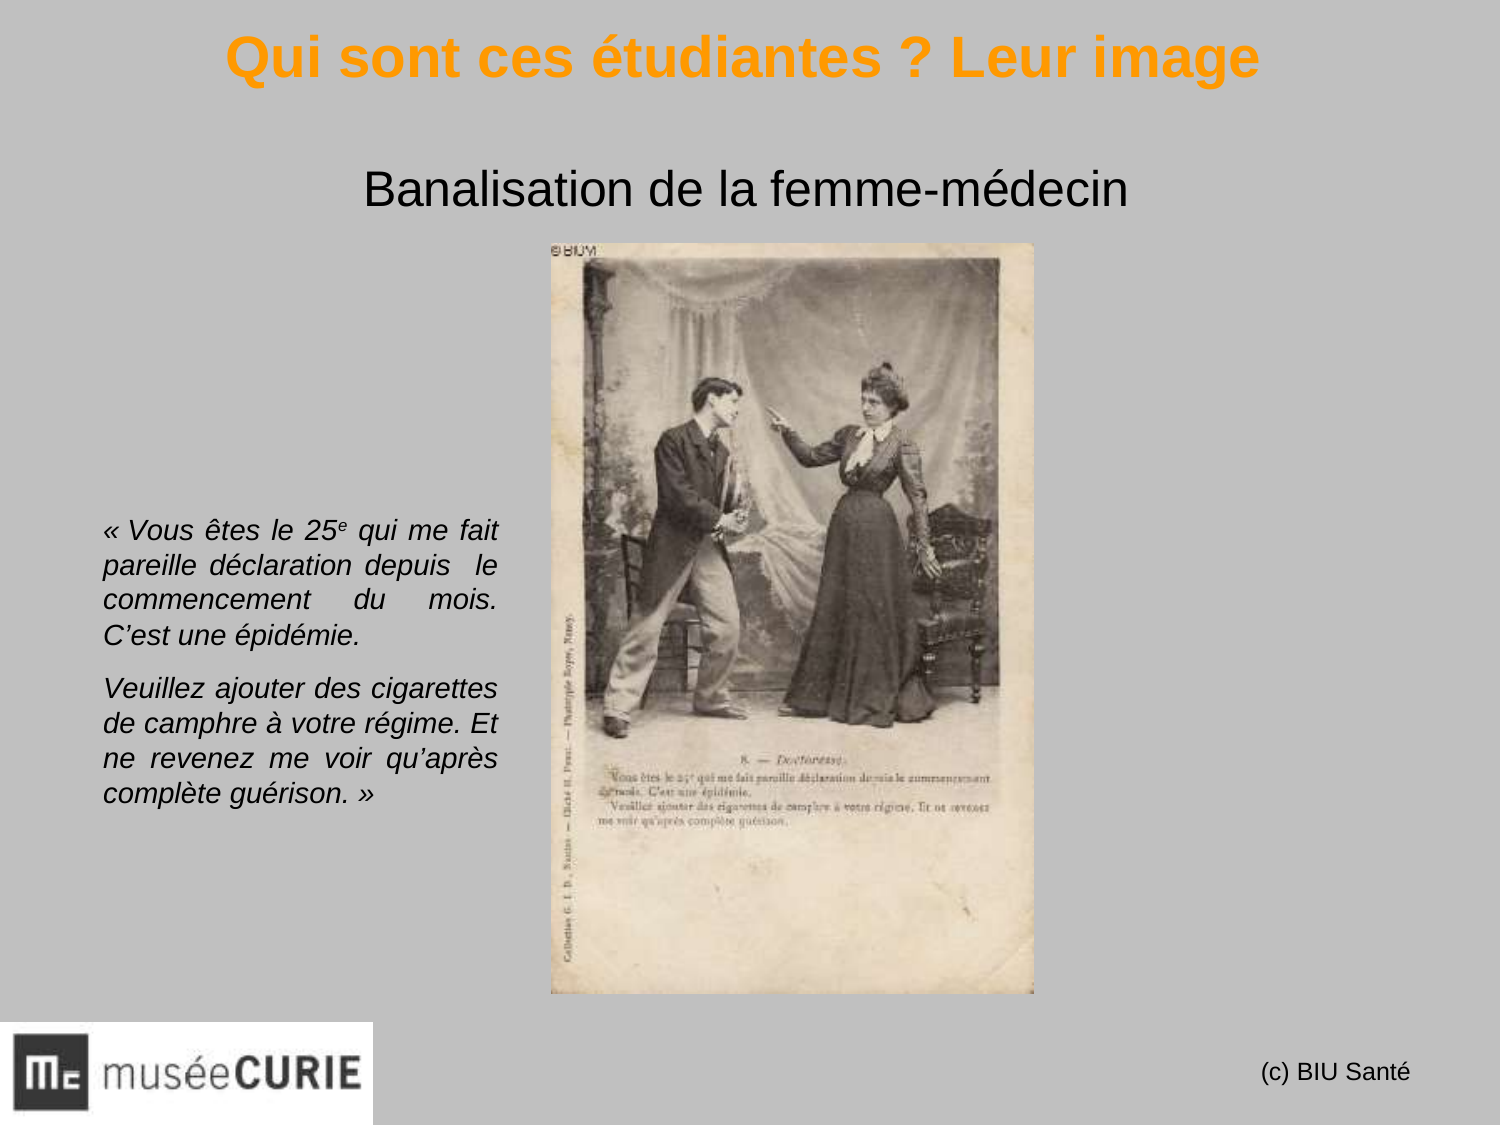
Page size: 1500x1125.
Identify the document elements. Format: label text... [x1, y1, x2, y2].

picture [551, 243, 1034, 994]
text_box « Vous êtes le 25e qui me fait pareille déclaration depuis le commencement du mois. C’est une épidémie. Veuillez ajouter des cigarettes de camphre à votre régime. Et ne revenez me voir qu’après complète guérison. » [88, 503, 514, 817]
picture [0, 1022, 373, 1125]
text_box Banalisation de la femme-médecin [348, 148, 1152, 225]
text_box Qui sont ces étudiantes ? Leur image [41, 24, 1447, 97]
text_box (c) BIU Santé [1246, 1034, 1471, 1096]
